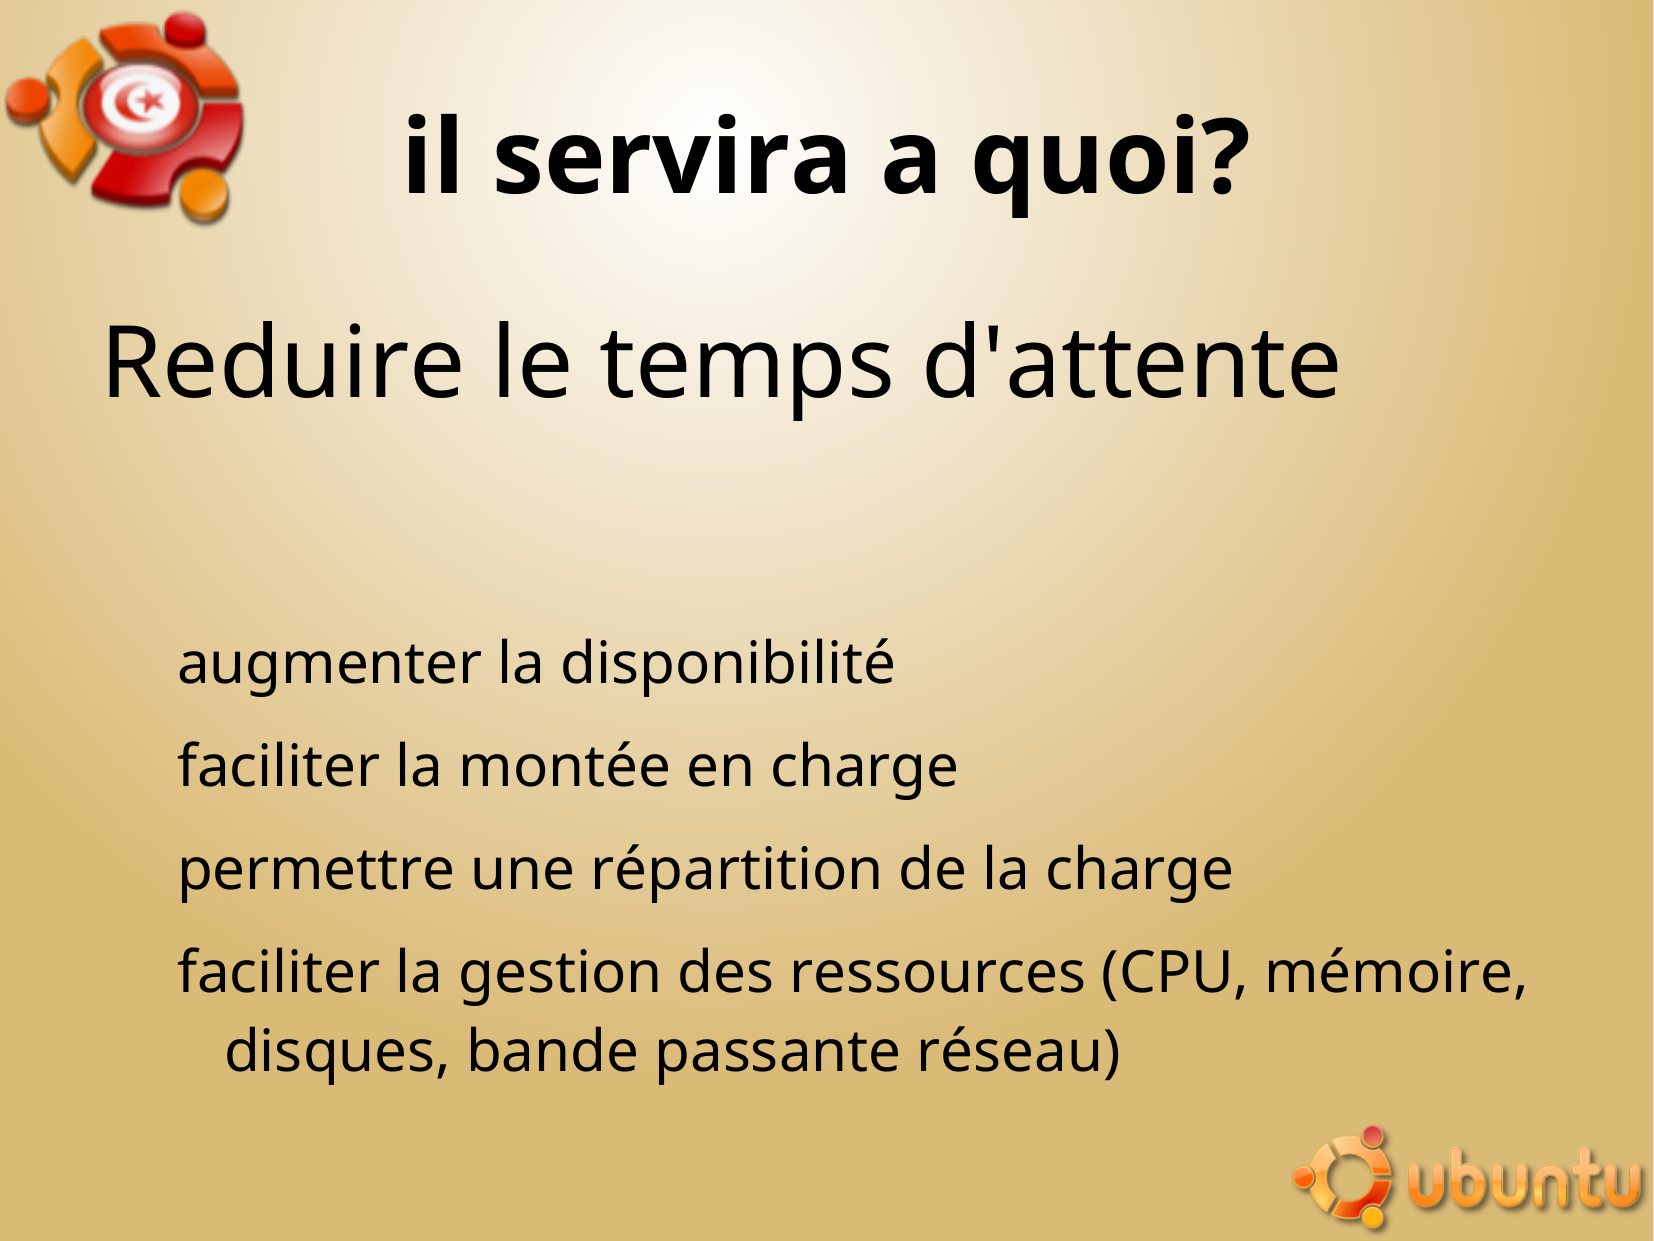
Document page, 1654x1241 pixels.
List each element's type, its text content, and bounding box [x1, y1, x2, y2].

picture [0, 0, 1654, 1241]
title il servira a quoi? [82, 49, 1571, 257]
list Reduire le temps d'attente augmenter la disponibilité faciliter la montée en charge permettre une répartition de la charge faciliter la gestion des ressources (CPU, mémoire, disques, bande passante réseau) [82, 290, 1571, 1094]
